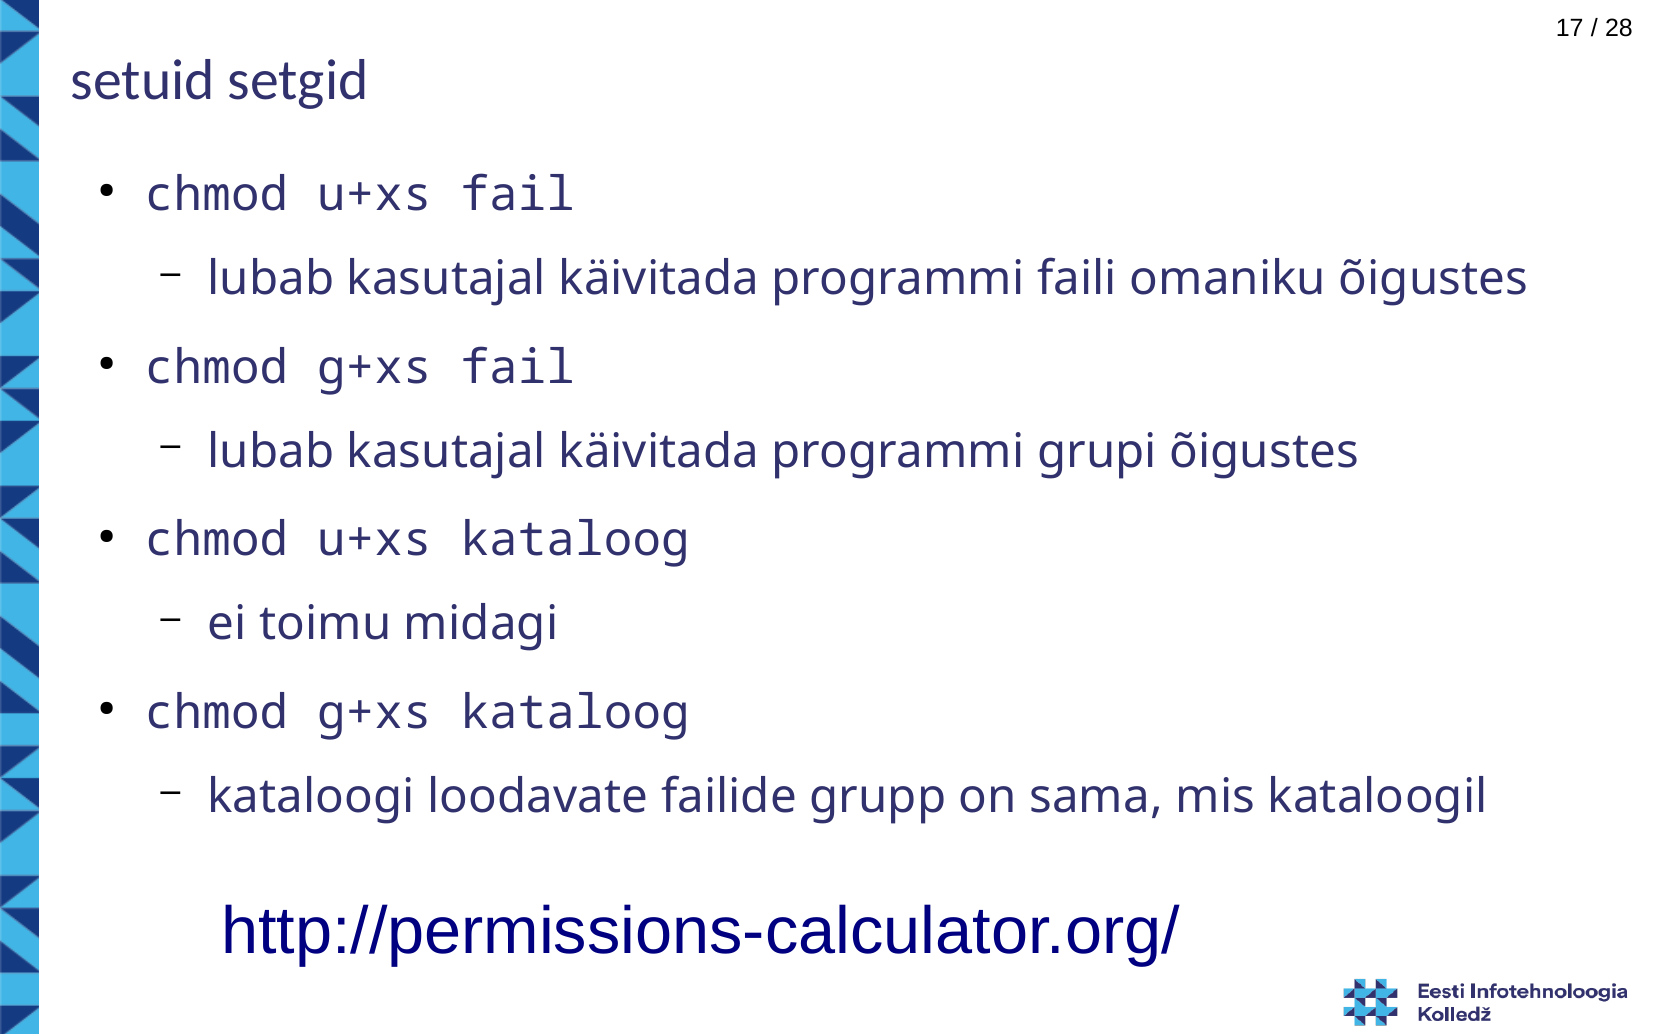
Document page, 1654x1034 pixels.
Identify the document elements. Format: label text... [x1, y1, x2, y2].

list chmod u+xs fail lubab kasutajal käivitada programmi faili omaniku õigustes chmod g+xs fail lubab kasutajal käivitada programmi grupi õigustes chmod u+xs kataloog ei toimu midagi chmod g+xs kataloog kataloogi loodavate failide grupp on sama, mis kataloogil [82, 159, 1538, 877]
title setuid setgid [70, 41, 1630, 130]
text_box http://permissions-calculator.org/ [206, 885, 1270, 1004]
